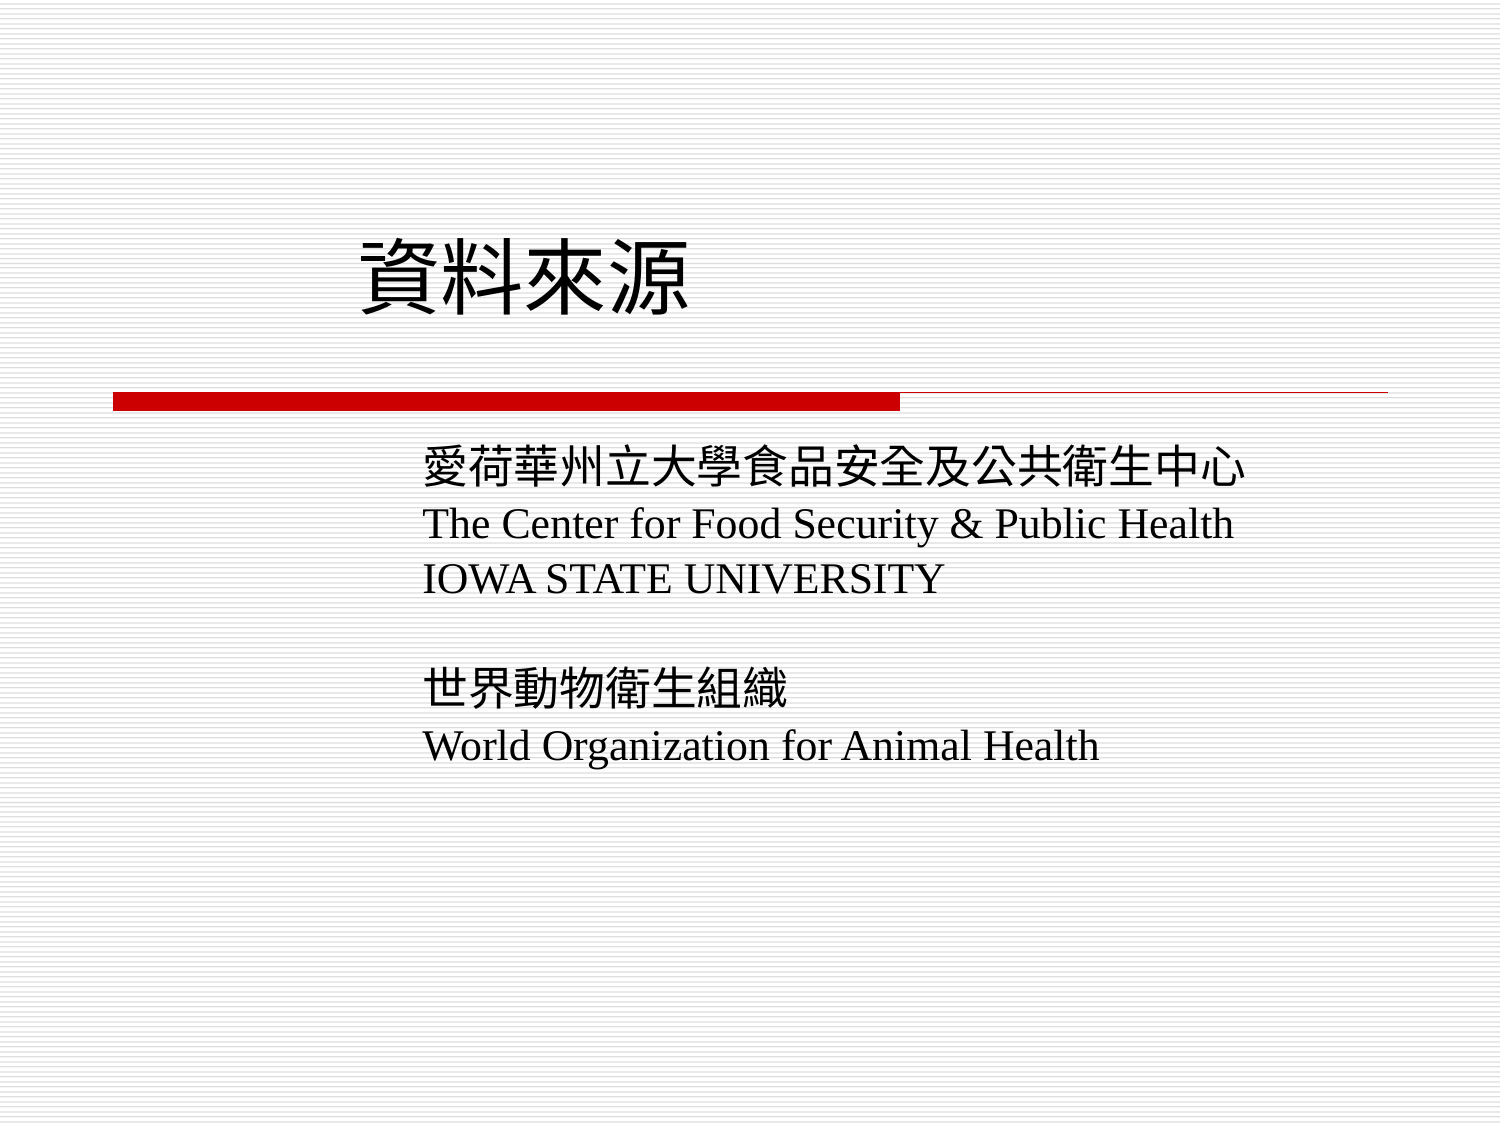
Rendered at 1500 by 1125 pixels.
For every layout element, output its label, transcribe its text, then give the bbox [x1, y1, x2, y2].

text_box 資料來源 [342, 155, 1305, 396]
subtitle [419, 396, 1276, 926]
text_box 愛荷華州立大學食品安全及公共衛生中心 The Center for Food Security & Public Health IOWA STATE UNIVERSITY 世界動物衛生組織 World Organization for Animal Health [407, 439, 1388, 1041]
